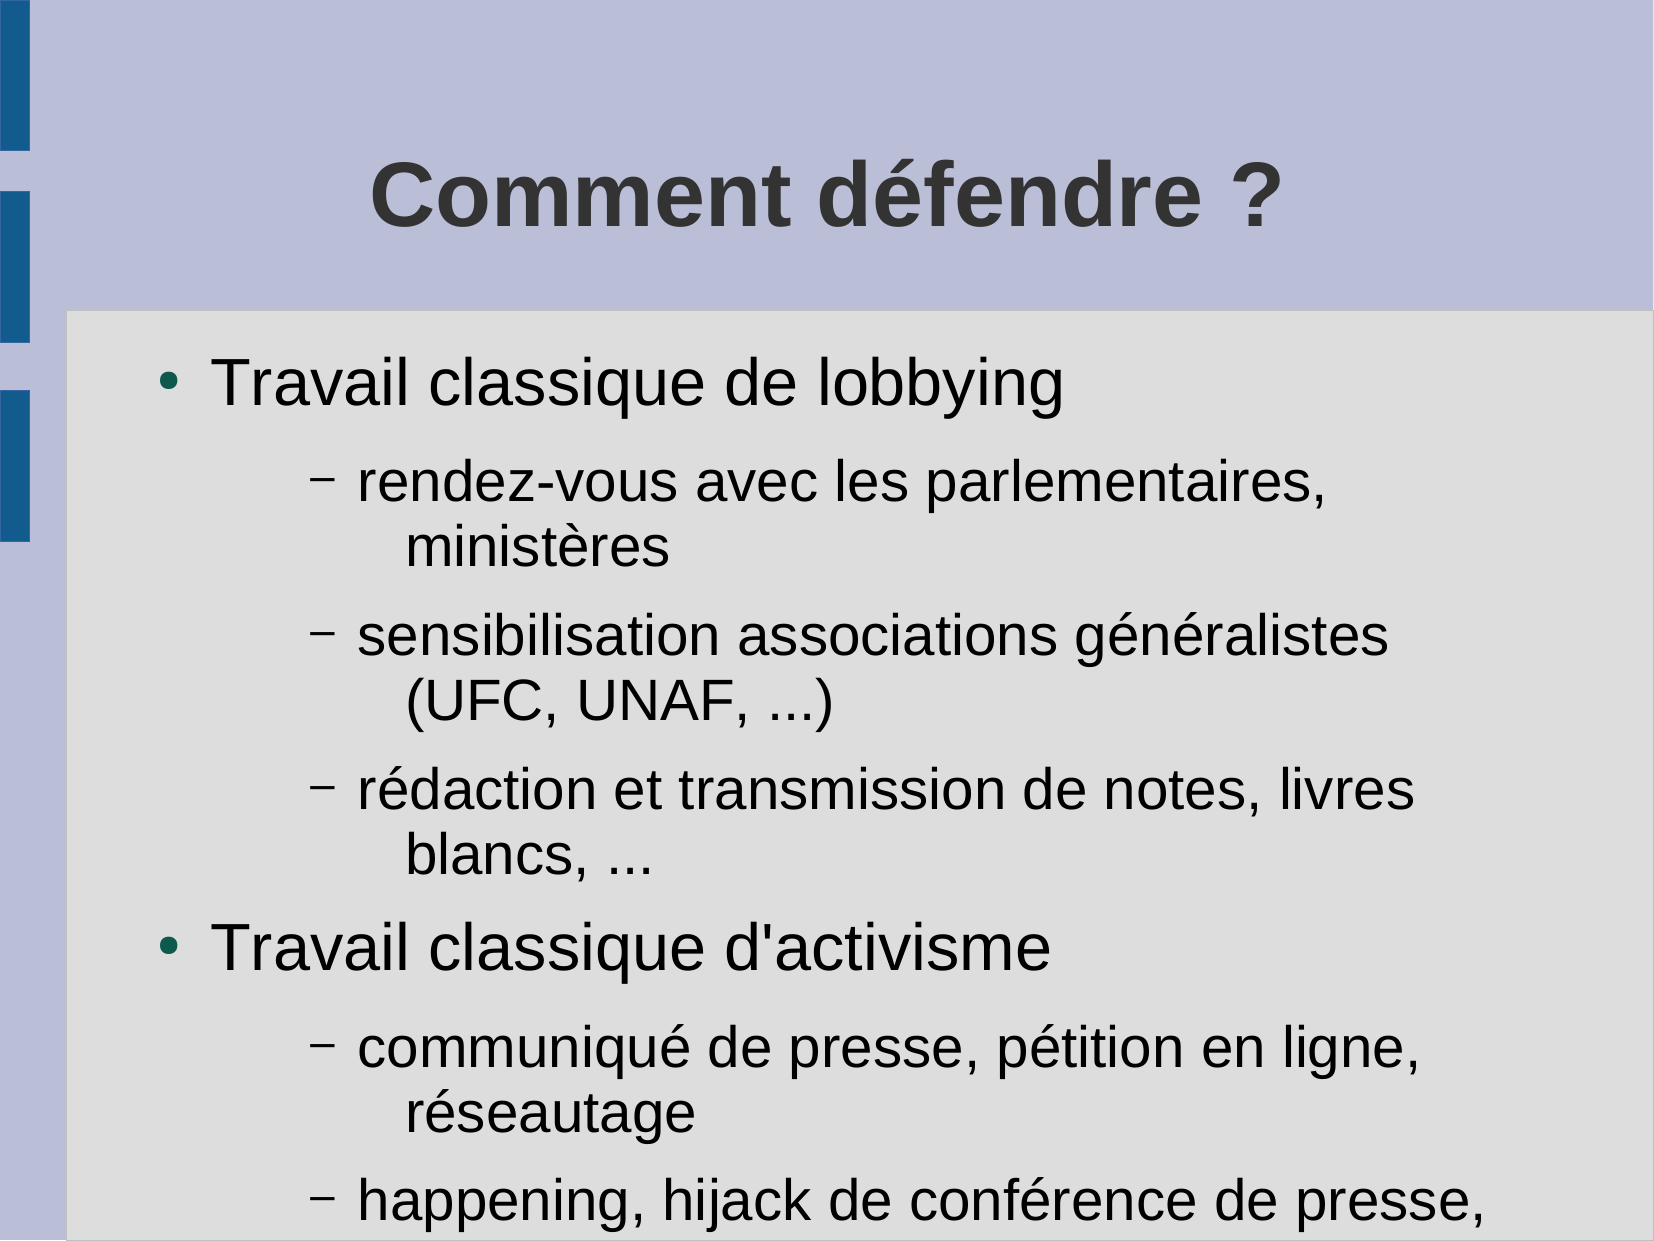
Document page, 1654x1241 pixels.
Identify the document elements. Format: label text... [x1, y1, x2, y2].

title Comment défendre ? [121, 91, 1534, 299]
list Travail classique de lobbying rendez-vous avec les parlementaires, ministères sensibilisation associations généralistes (UFC, UNAF, ...) rédaction et transmission de notes, livres blancs, ... Travail classique d'activisme communiqué de presse, pétition en ligne, réseautage happening, hijack de conférence de presse, manifs, ... [121, 344, 1534, 1127]
